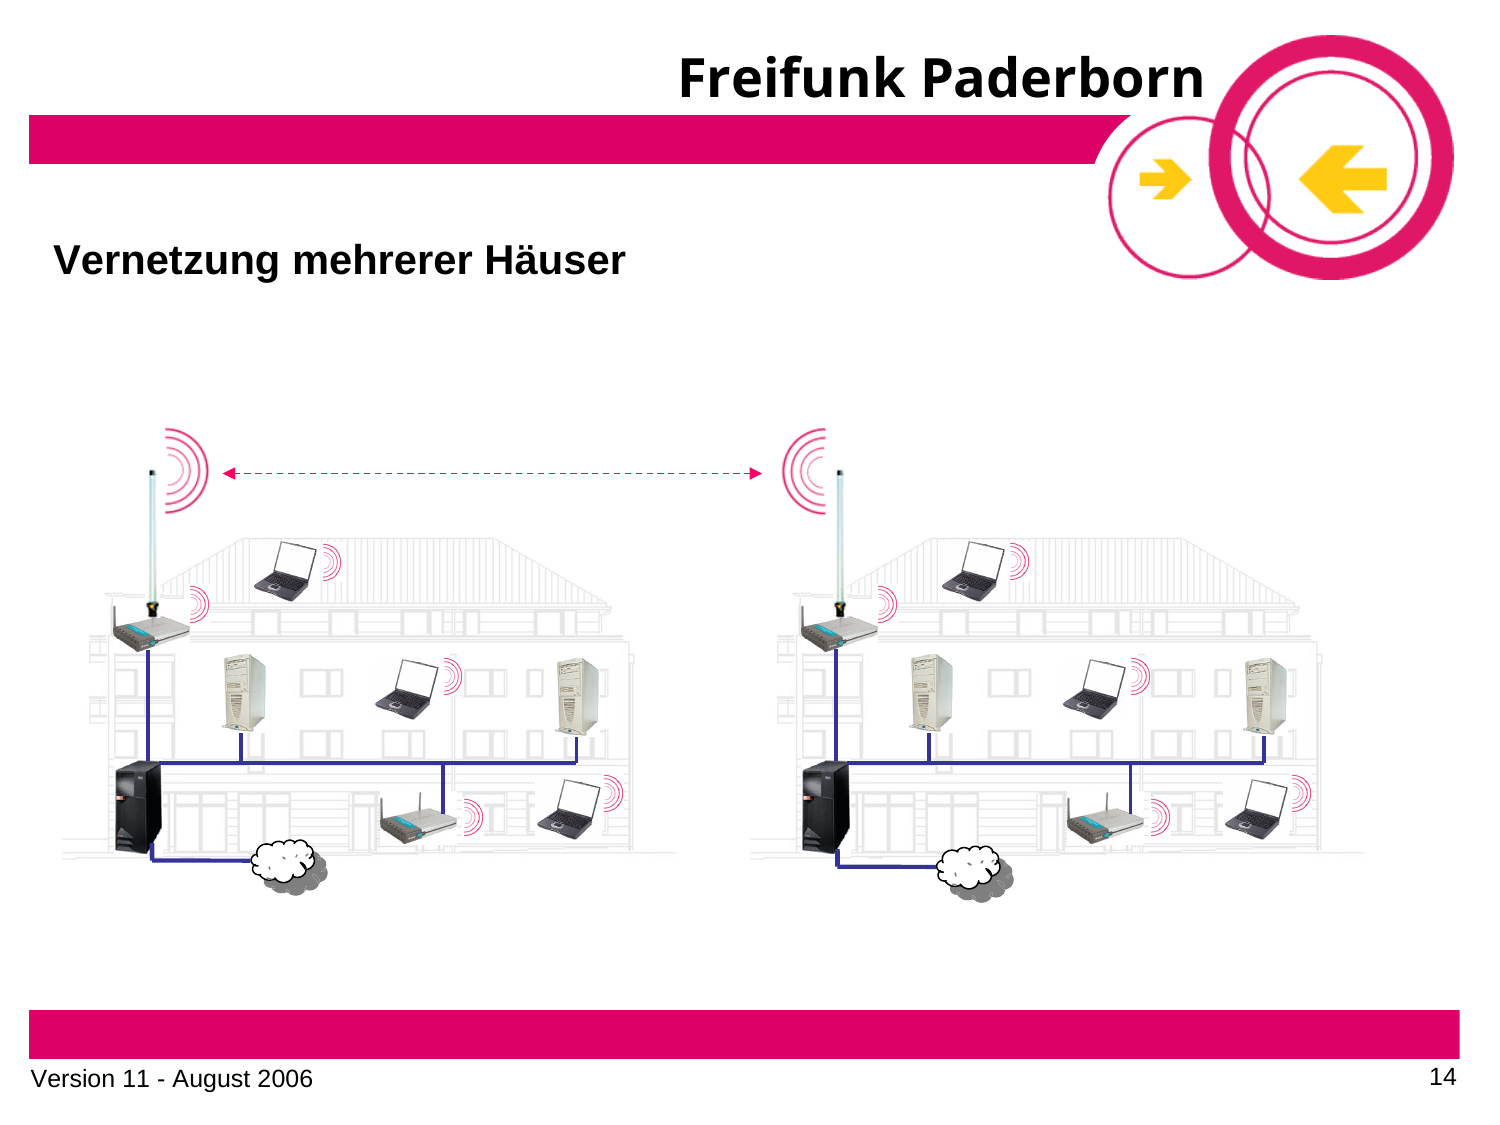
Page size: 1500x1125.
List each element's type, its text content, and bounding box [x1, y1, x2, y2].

picture [62, 467, 677, 861]
picture [1107, 35, 1454, 280]
picture [163, 425, 212, 516]
picture [779, 426, 828, 518]
text_box Vernetzung mehrerer Häuser [53, 233, 1046, 313]
text_box [251, 840, 315, 883]
text_box [936, 846, 1000, 889]
picture [750, 467, 1365, 861]
